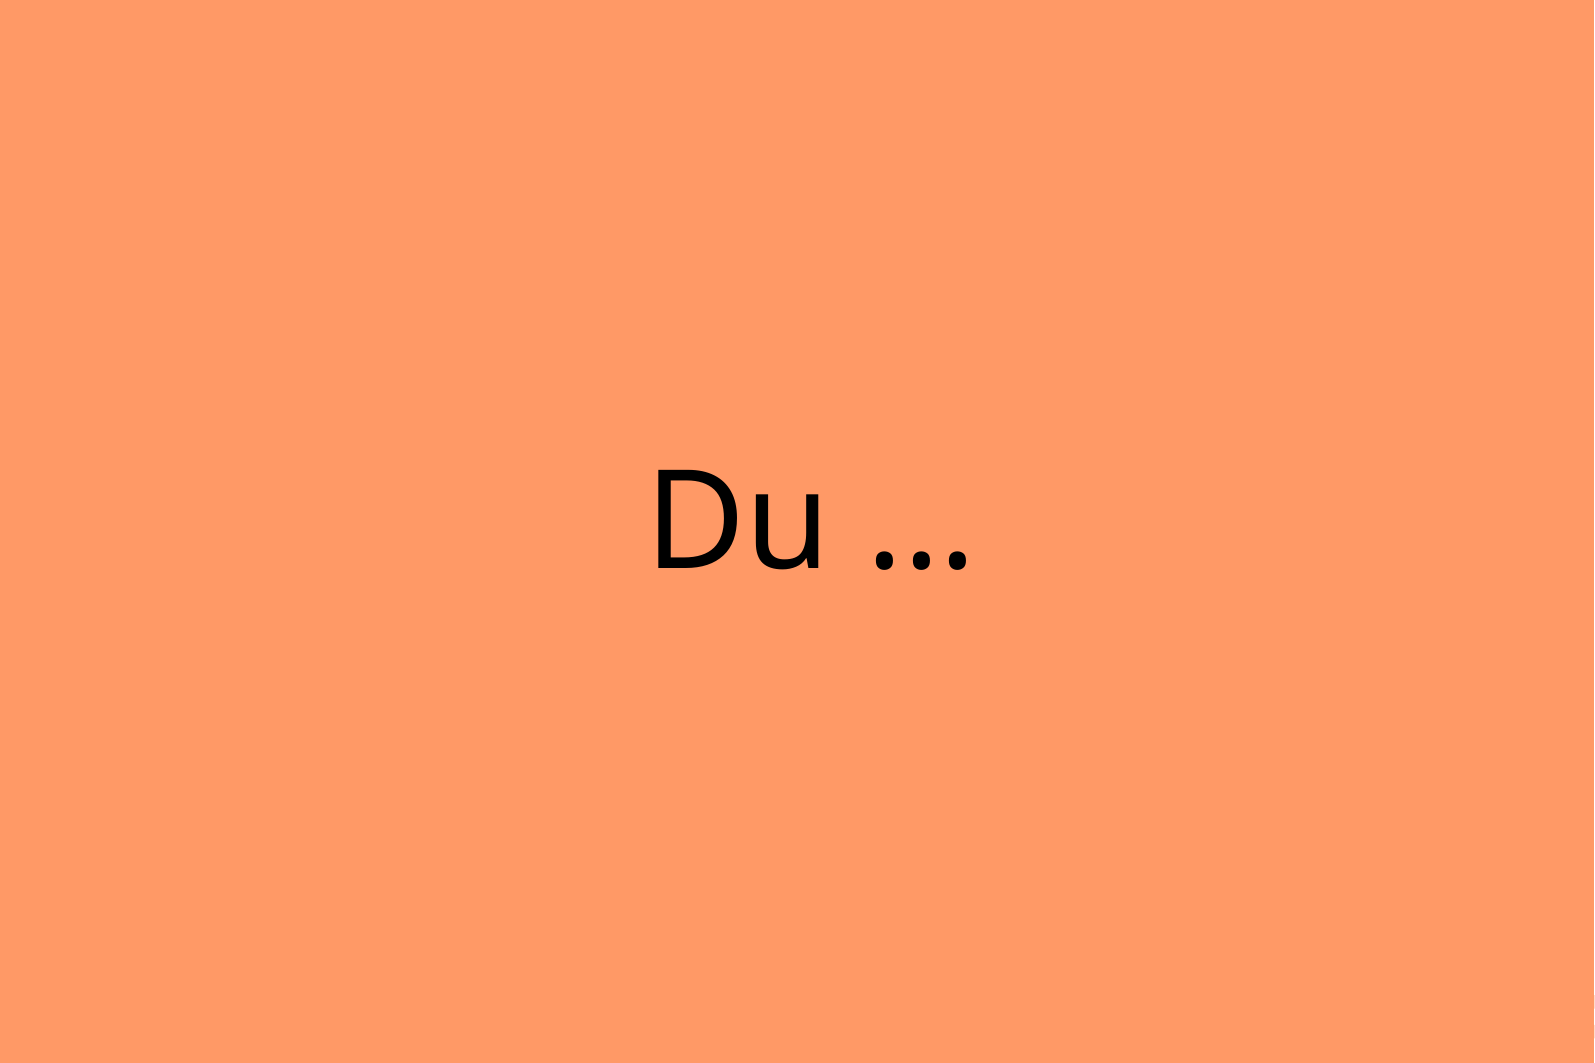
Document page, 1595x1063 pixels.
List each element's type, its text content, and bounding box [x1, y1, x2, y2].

subtitle Du ... [117, 59, 1505, 971]
